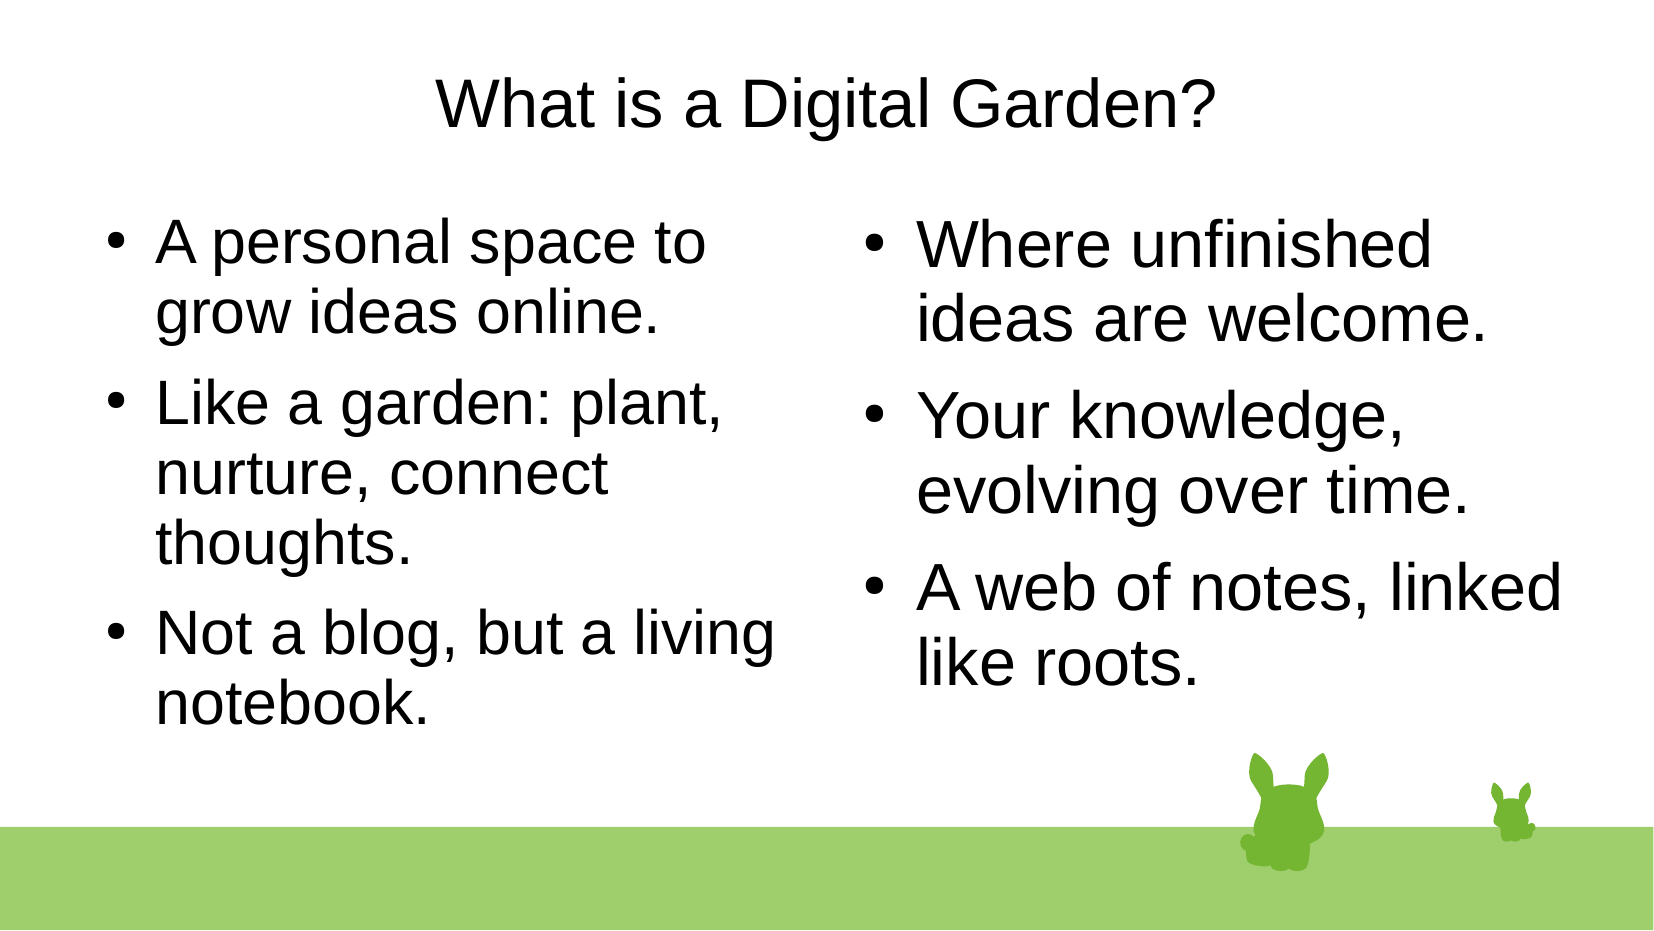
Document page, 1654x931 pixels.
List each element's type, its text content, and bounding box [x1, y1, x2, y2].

title What is a Digital Garden? [88, 29, 1565, 178]
list Where unfinished ideas are welcome. Your knowledge, evolving over time. A web of notes, linked like roots. [845, 206, 1566, 739]
list A personal space to grow ideas online. Like a garden: plant, nurture, connect thoughts. Not a blog, but a living notebook. [88, 206, 809, 739]
